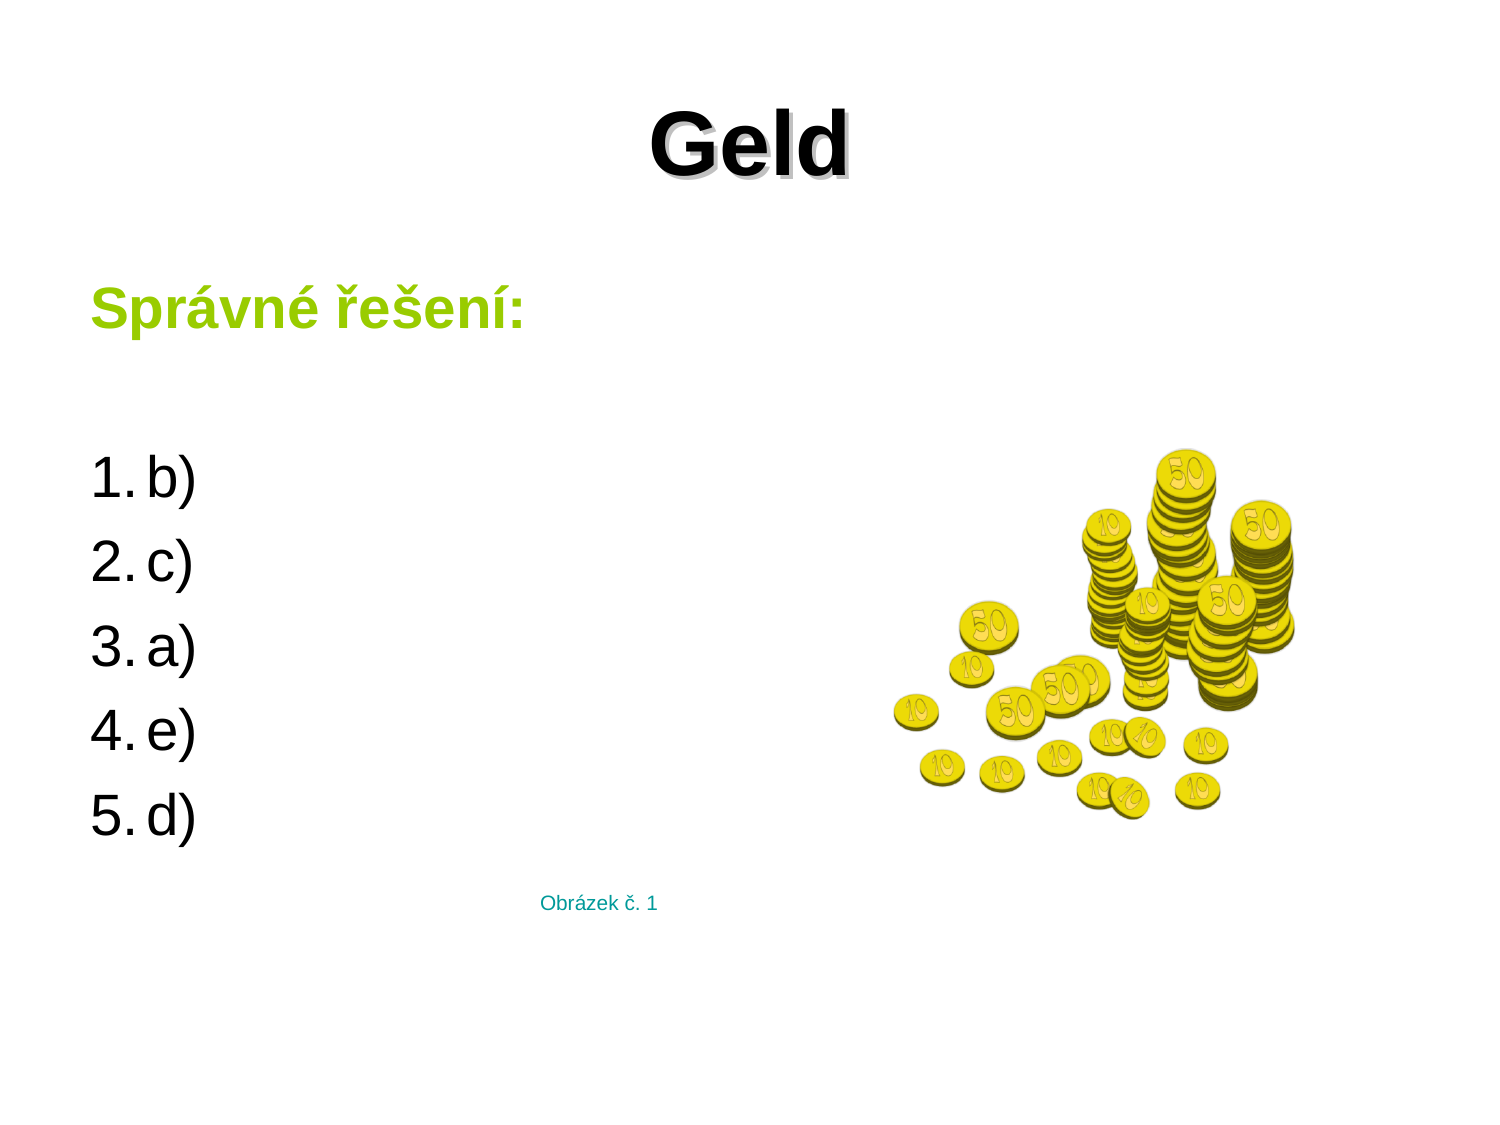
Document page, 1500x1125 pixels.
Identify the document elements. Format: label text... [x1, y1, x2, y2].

text_box [762, 448, 1426, 820]
title Geld [75, 45, 1426, 233]
list Správné řešení: b) c) a) e) d) Obrázek č. 1 [75, 262, 738, 1006]
